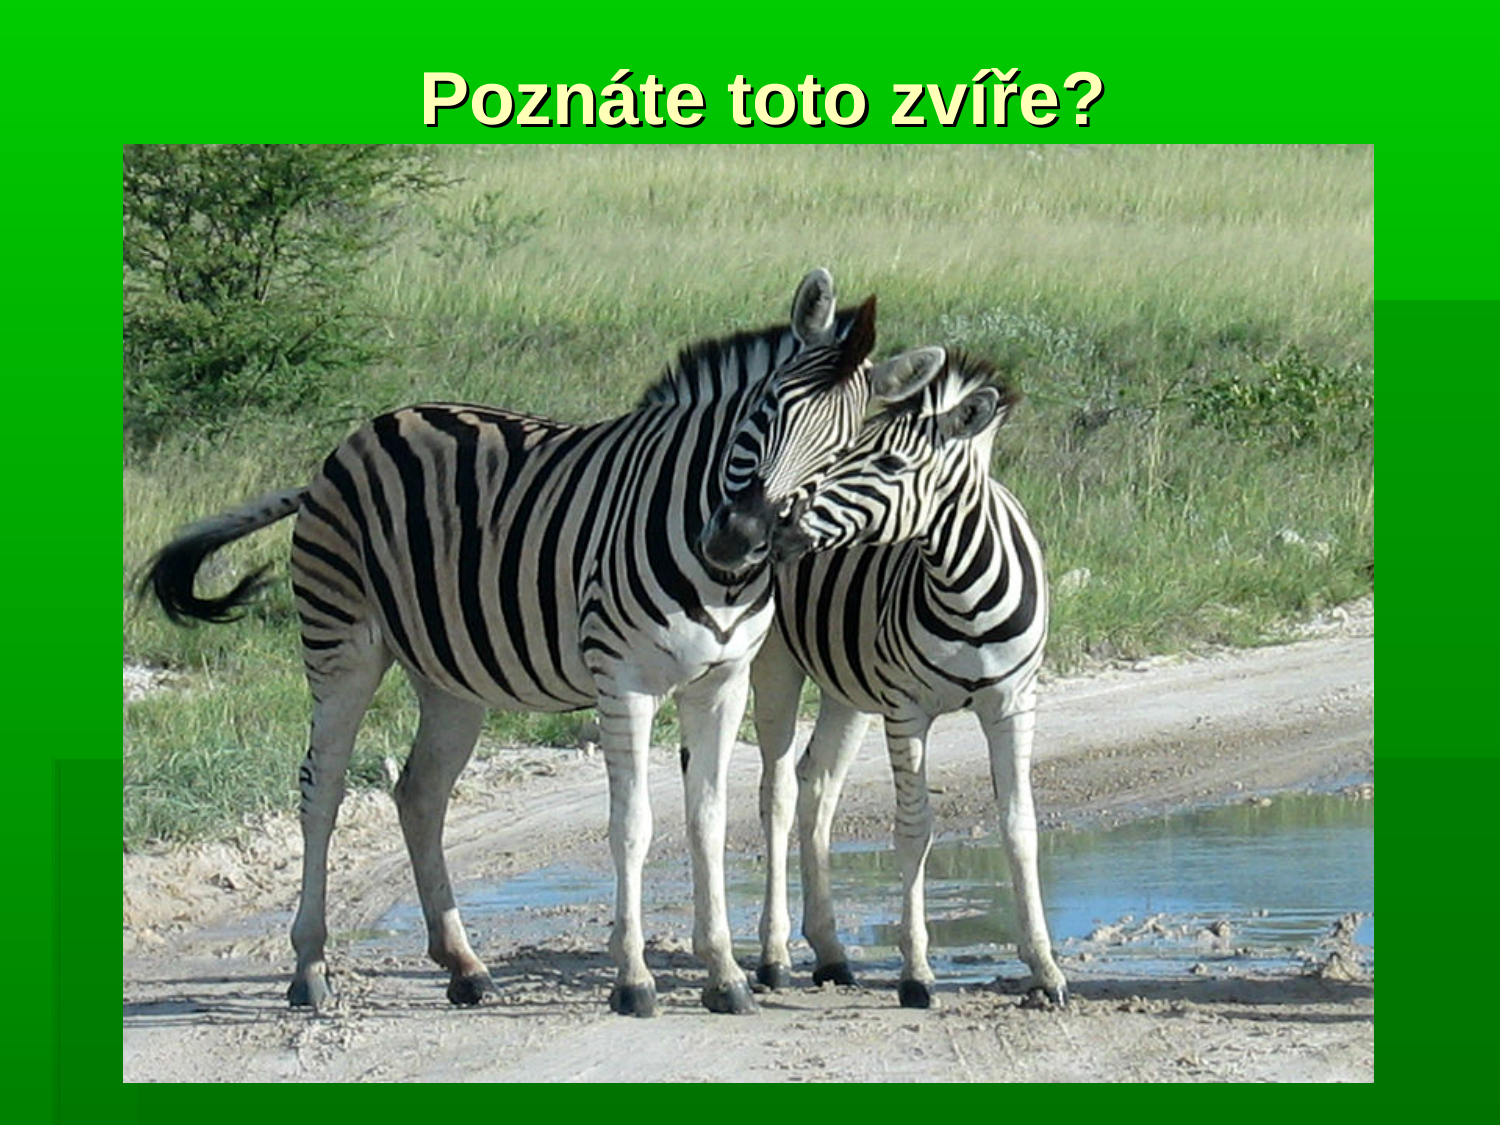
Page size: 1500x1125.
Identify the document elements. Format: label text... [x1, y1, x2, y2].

picture [123, 144, 1374, 1083]
title Poznáte toto zvíře? [75, 40, 1451, 149]
